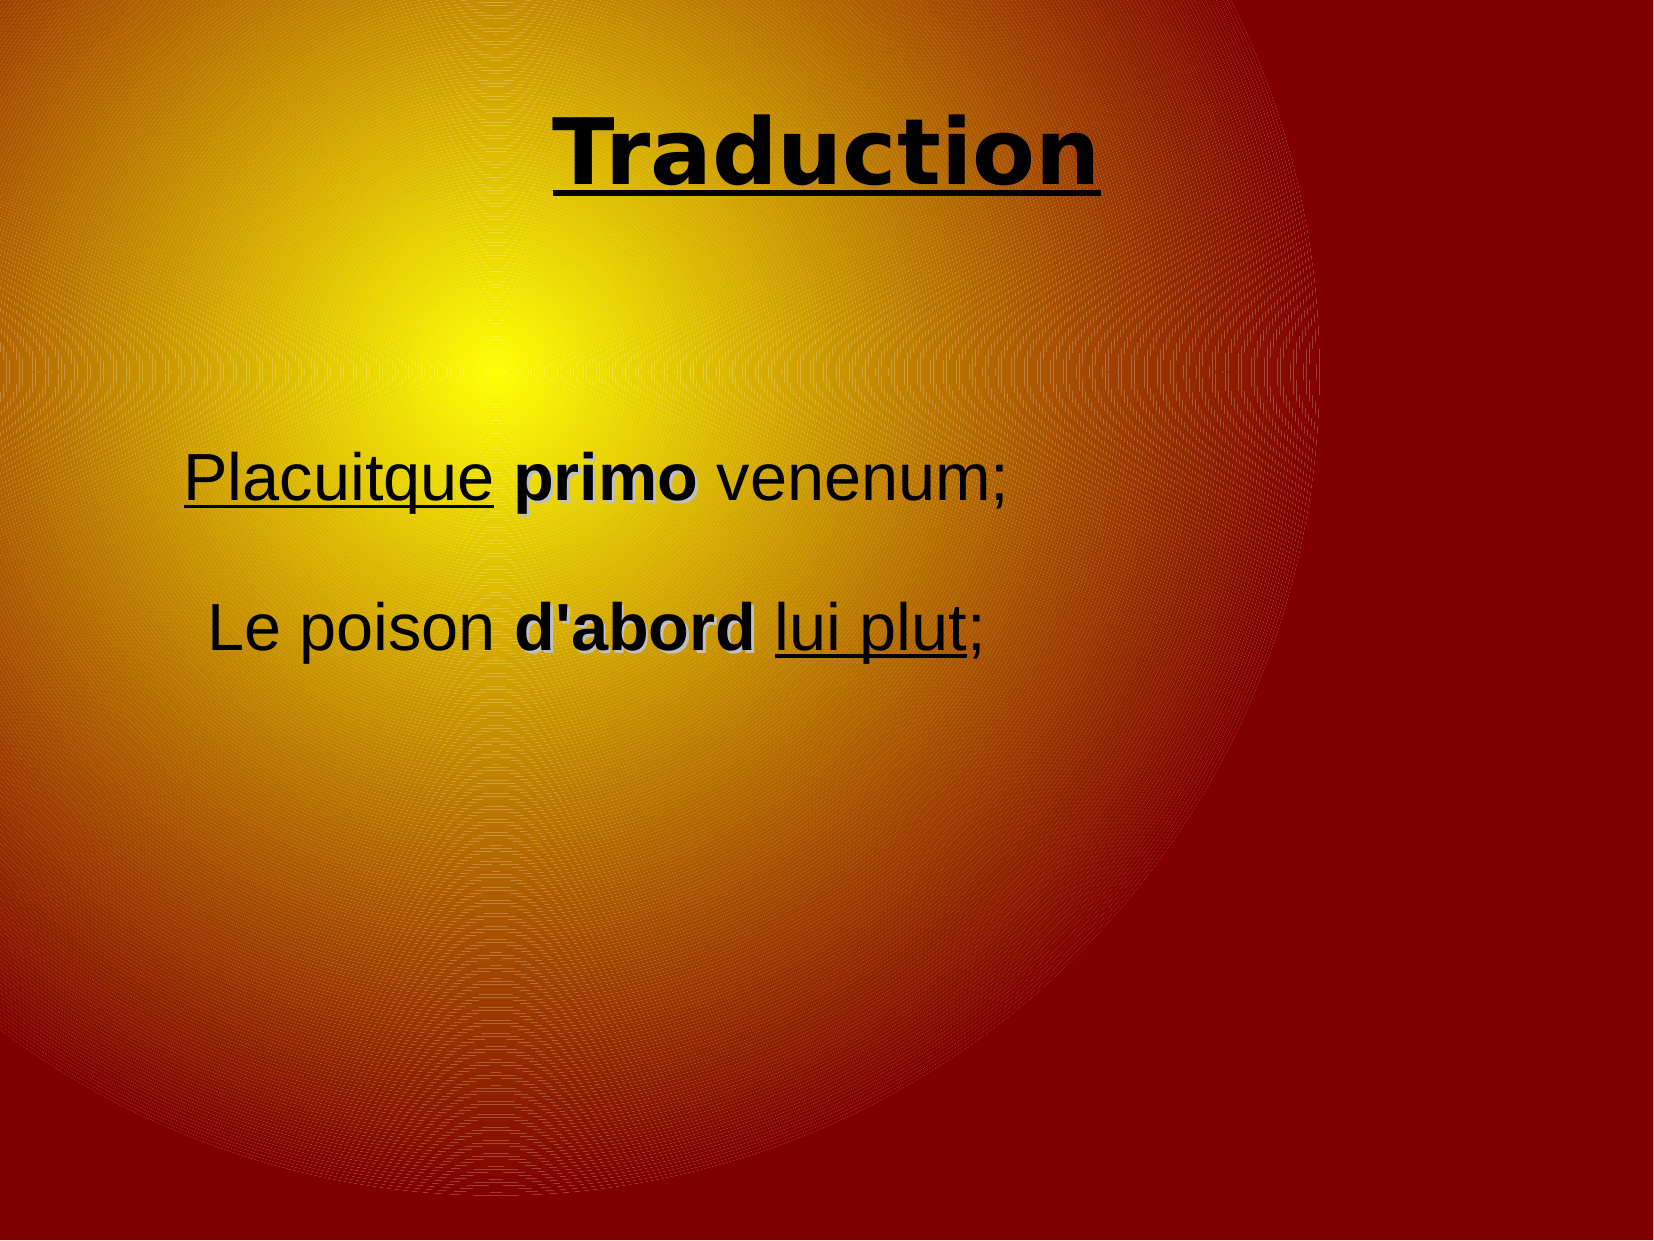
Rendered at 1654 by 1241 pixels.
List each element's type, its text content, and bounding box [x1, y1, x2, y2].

title Traduction [82, 49, 1571, 257]
subtitle Placuitque primo venenum; Le poison d'abord lui plut; [47, 290, 1146, 815]
